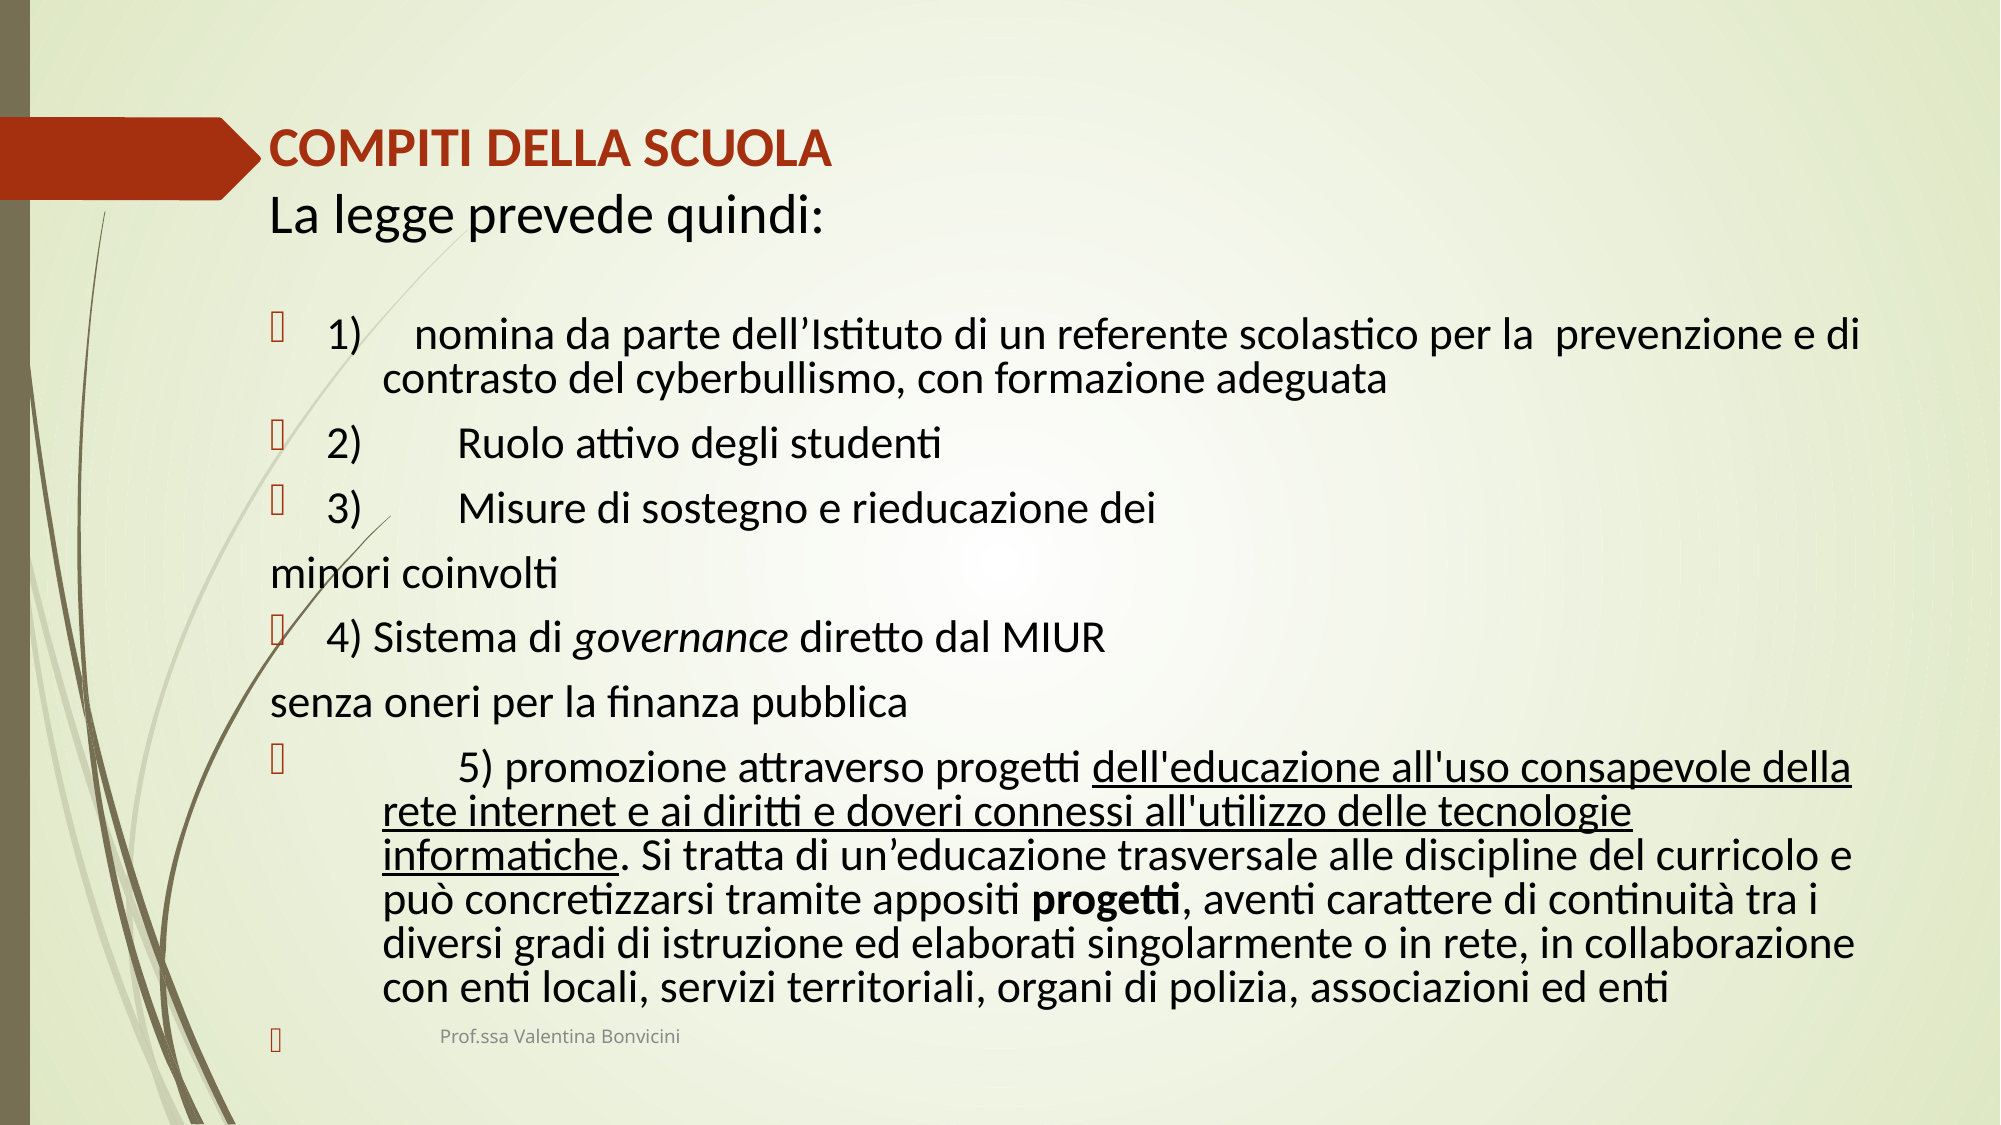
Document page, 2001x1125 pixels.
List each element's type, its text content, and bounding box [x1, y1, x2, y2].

text_box Prof.ssa Valentina Bonvicini [424, 1006, 1675, 1067]
title COMPITI DELLA SCUOLA La legge prevede quindi: [254, 102, 1888, 257]
list 1) nomina da parte dell’Istituto di un referente scolastico per la prevenzione e di contrasto del cyberbullismo, con formazione adeguata 2) Ruolo attivo degli studenti 3) Misure di sostegno e rieducazione dei minori coinvolti 4) Sistema di governance diretto dal MIUR senza oneri per la finanza pubblica 5) promozione attraverso progetti dell'educazione all'uso consapevole della rete internet e ai diritti e doveri connessi all'utilizzo delle tecnologie informatiche. Si tratta di un’educazione trasversale alle discipline del curricolo e può concretizzarsi tramite appositi progetti, aventi carattere di continuità tra i diversi gradi di istruzione ed elaborati singolarmente o in rete, in collaborazione con enti locali, servizi territoriali, organi di polizia, associazioni ed enti [254, 307, 1888, 1078]
